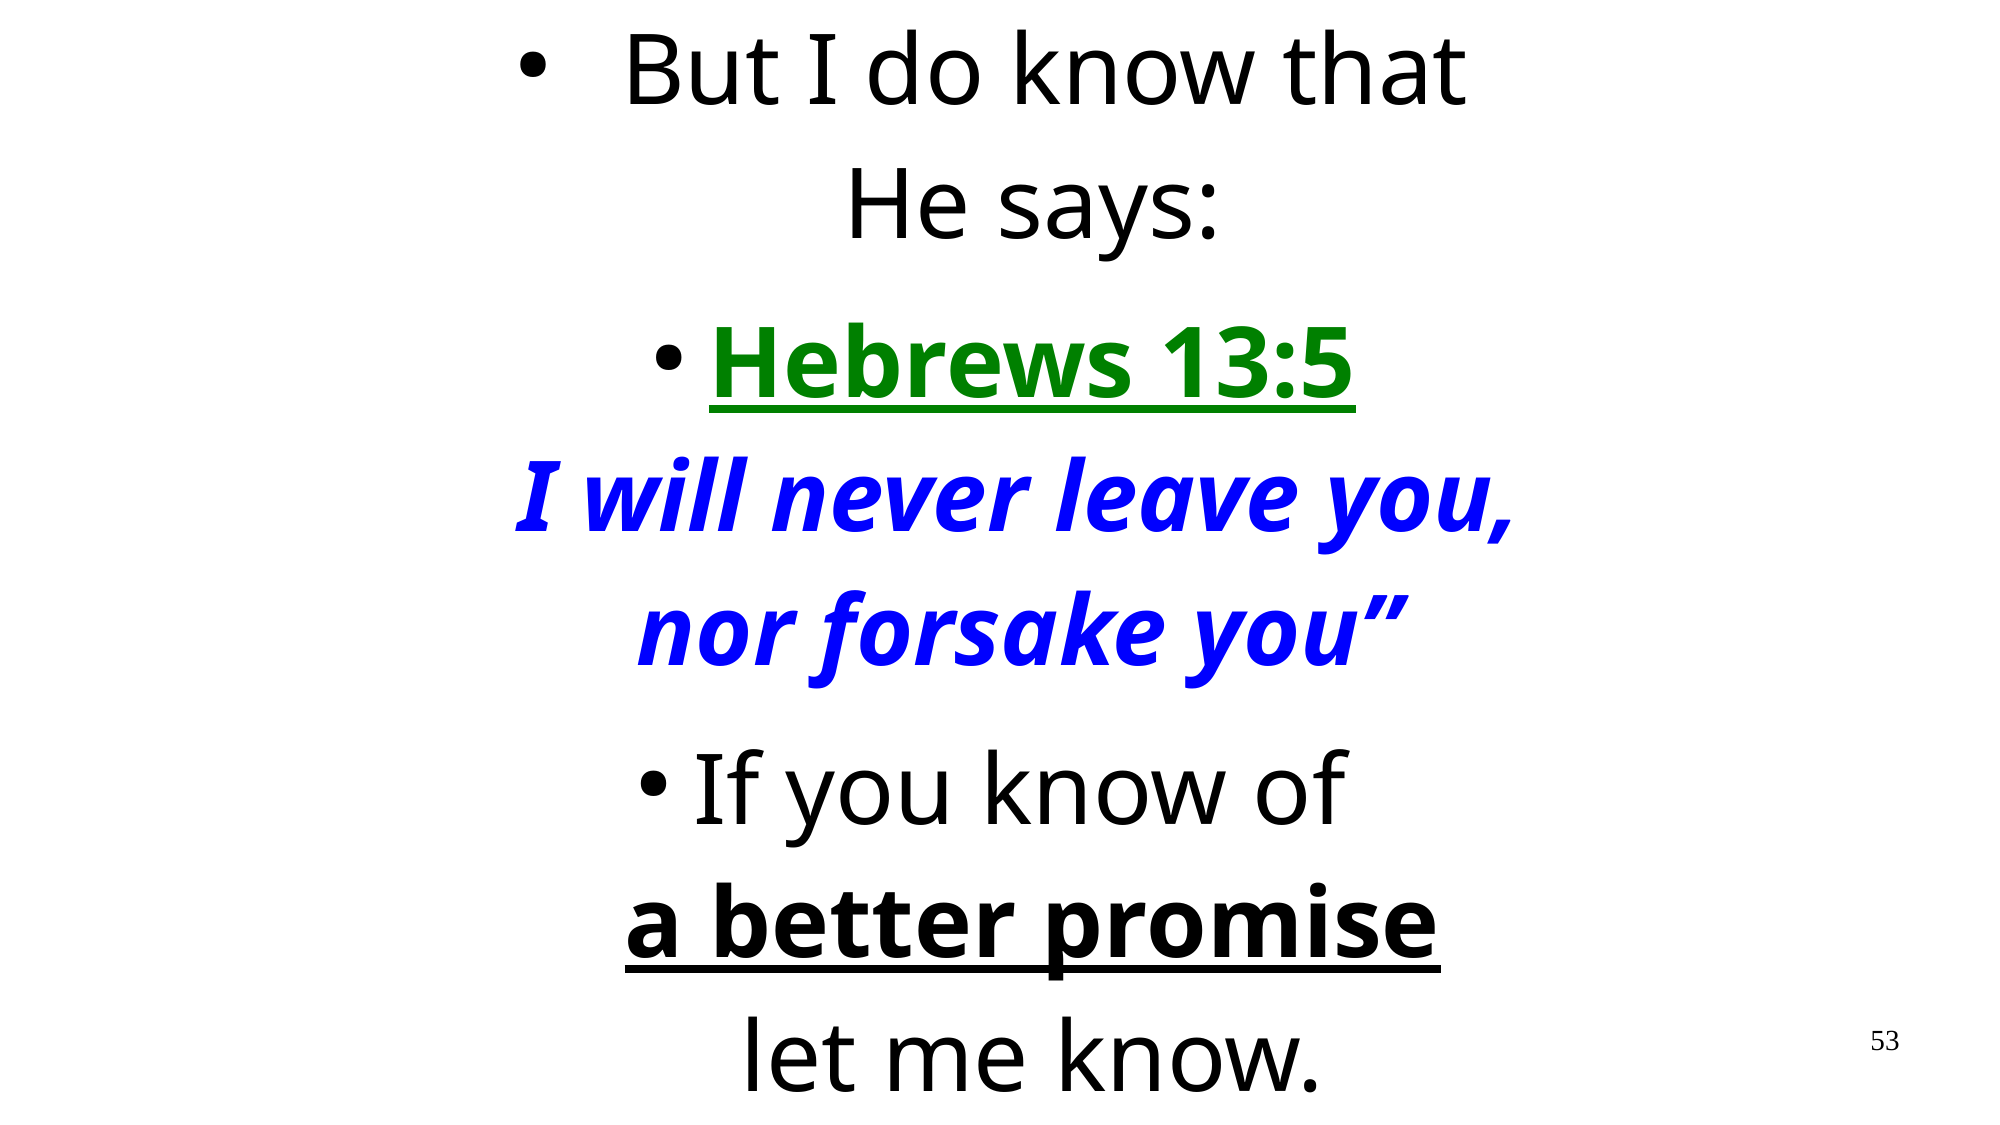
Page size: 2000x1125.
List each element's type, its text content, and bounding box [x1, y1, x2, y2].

list But I do know that He says: Hebrews 13:5 I will never leave you, nor forsake you” If you know of a better promise let me know. [0, 0, 1996, 1123]
